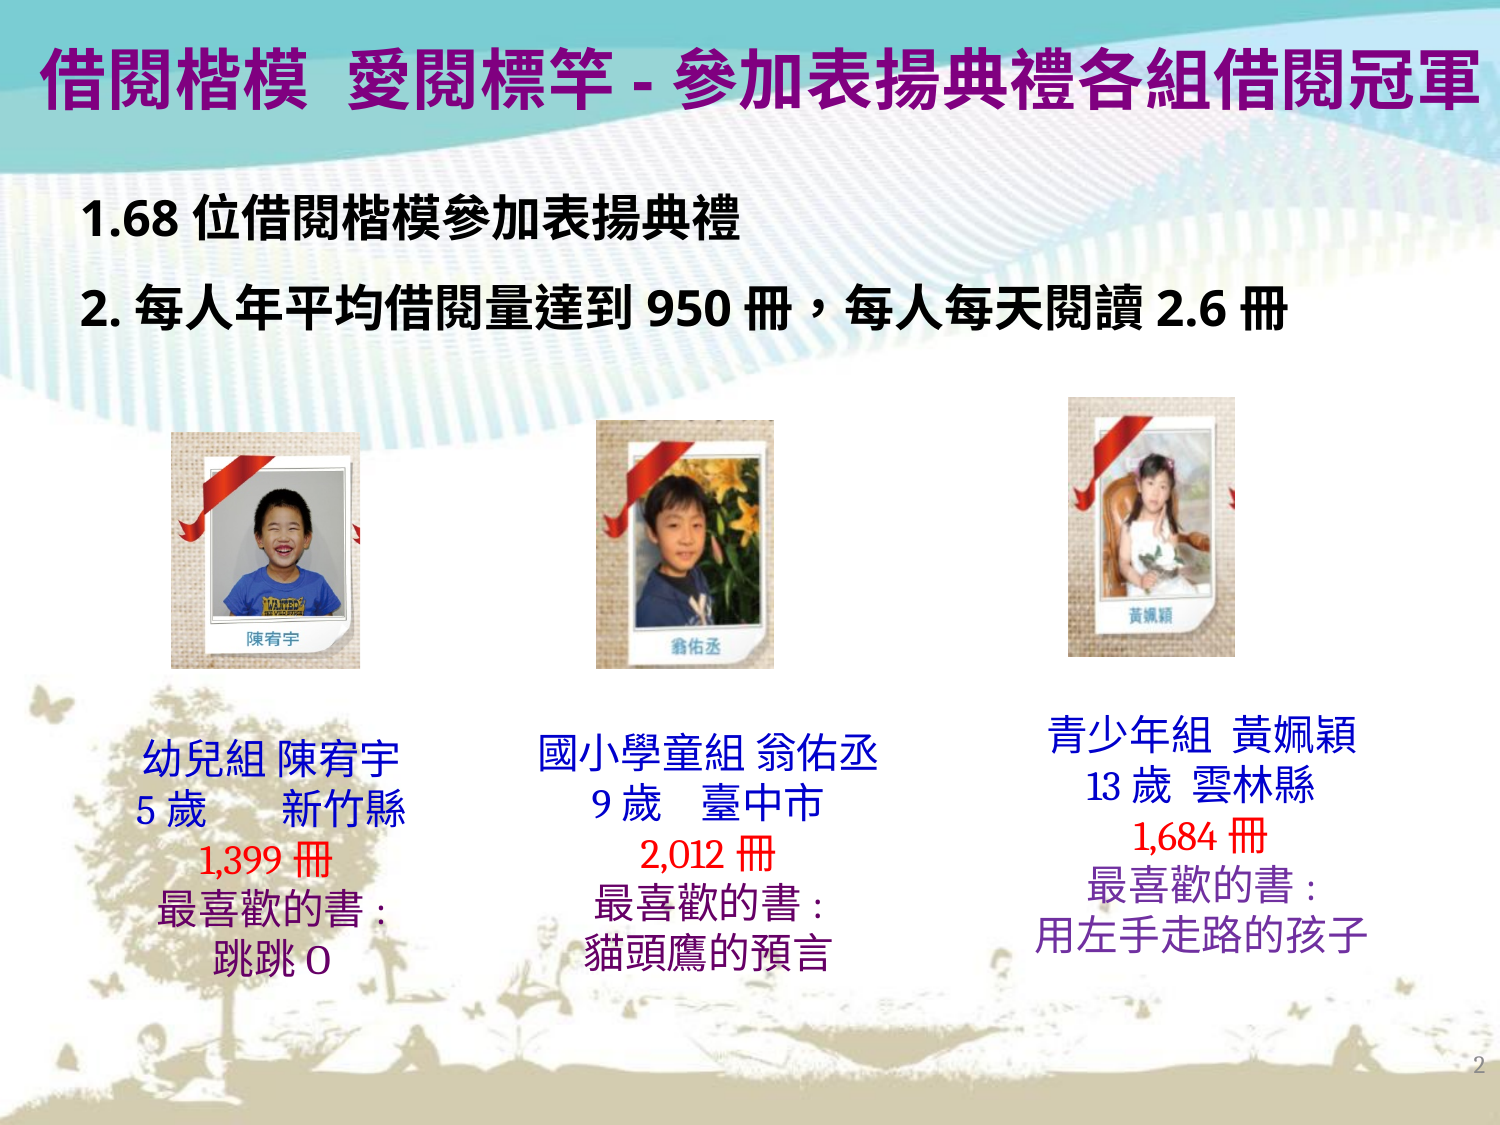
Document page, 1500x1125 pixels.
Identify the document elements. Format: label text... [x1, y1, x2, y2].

picture [1291, 719, 1307, 723]
slide_number <編號> [1149, 1024, 1500, 1103]
picture [0, 844, 1500, 1125]
text_box 1.68位借閱楷模參加表揚典禮 2.每人年平均借閱量達到950冊，每人每天閱讀2.6冊 [64, 148, 1376, 344]
text_box 借閱楷模 愛閱標竿-參加表揚典禮各組借閱冠軍 [24, 30, 1499, 126]
text_box 青少年組 黃姵穎 13歲 雲林縣 1,684冊 最喜歡的書: 用左手走路的孩子 [903, 715, 1500, 953]
text_box 幼兒組 陳宥宇 5歲 新竹縣 1,399冊 最喜歡的書: 跳跳O [0, 716, 485, 1000]
picture [1339, 726, 1351, 730]
picture [0, 0, 1500, 845]
text_box 國小學童組 翁佑丞 9歲 臺中市 2,012冊 最喜歡的書: 貓頭鷹的預言 [442, 680, 962, 1024]
